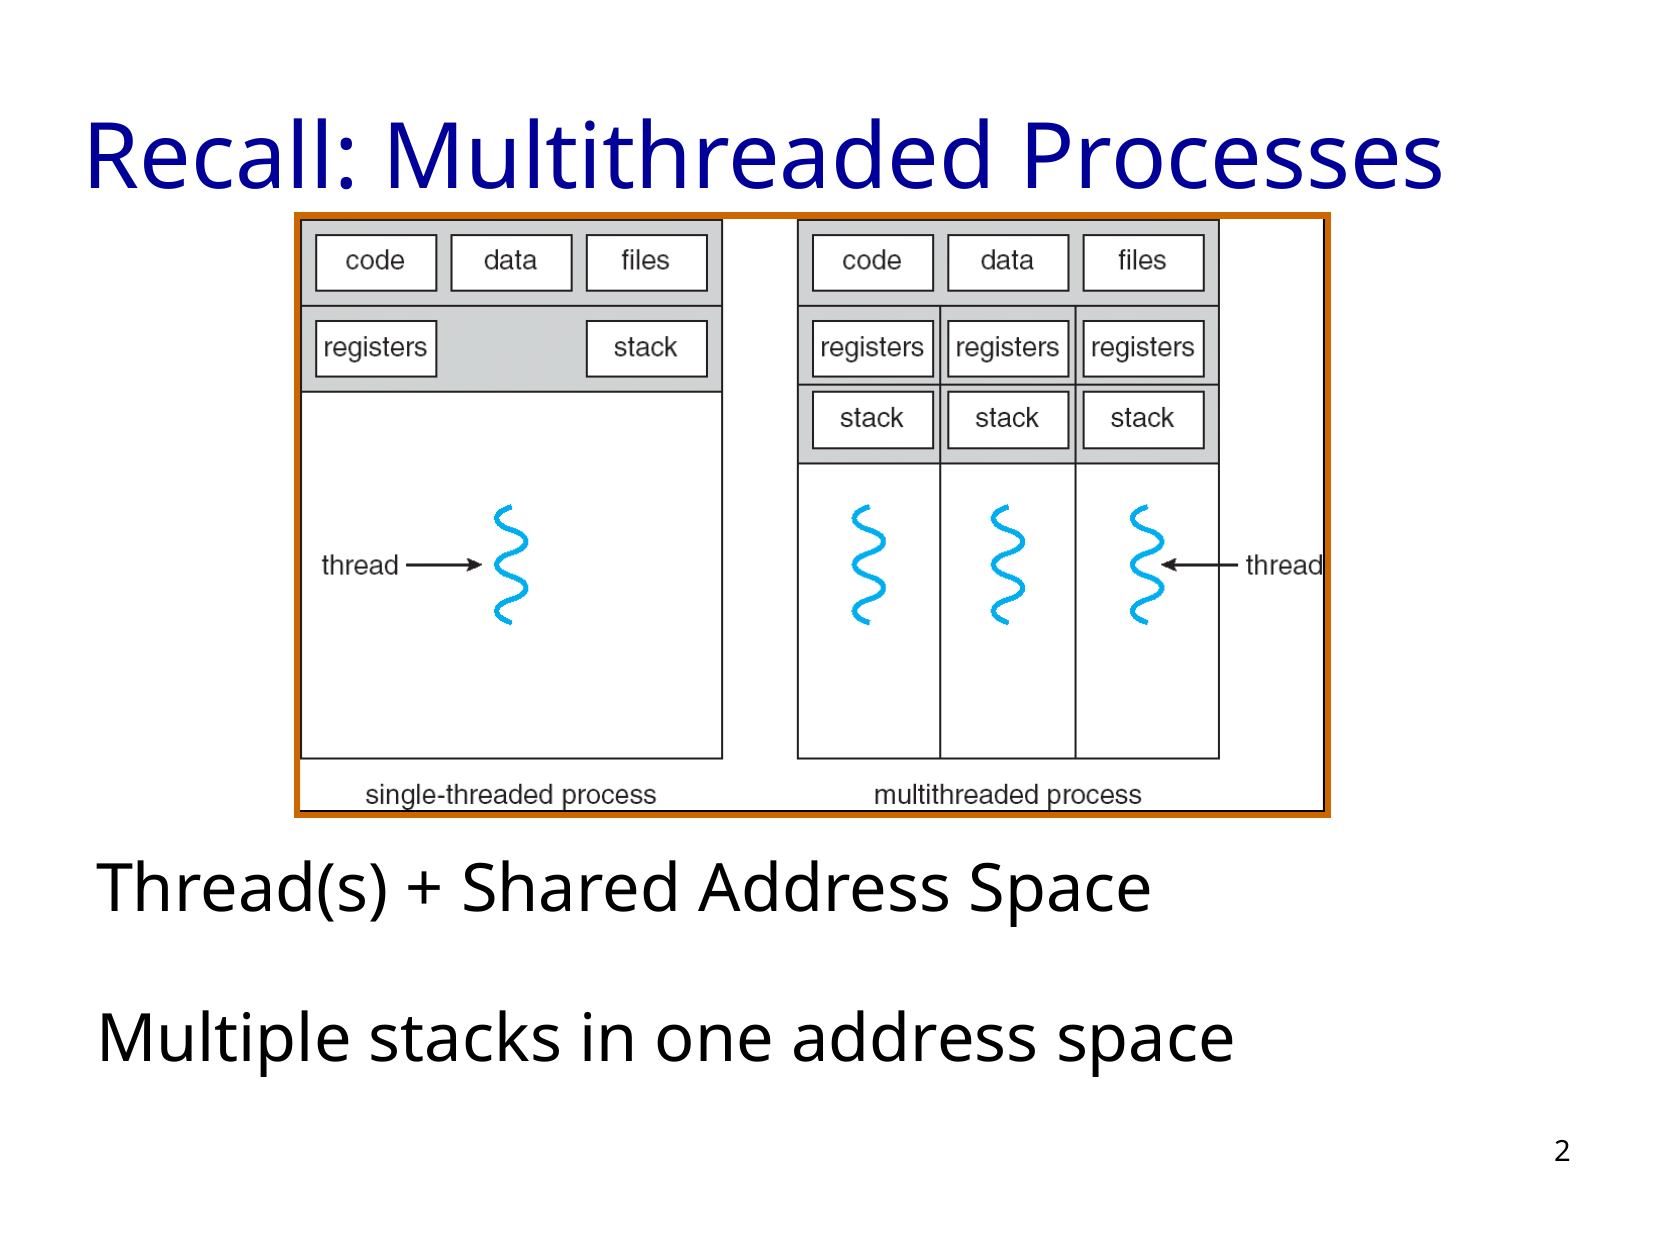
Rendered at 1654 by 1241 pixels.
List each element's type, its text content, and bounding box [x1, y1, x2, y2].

picture [300, 218, 1325, 812]
list Thread(s) + Shared Address Space Multiple stacks in one address space [60, 840, 1571, 1096]
title Recall: Multithreaded Processes [82, 49, 1571, 257]
